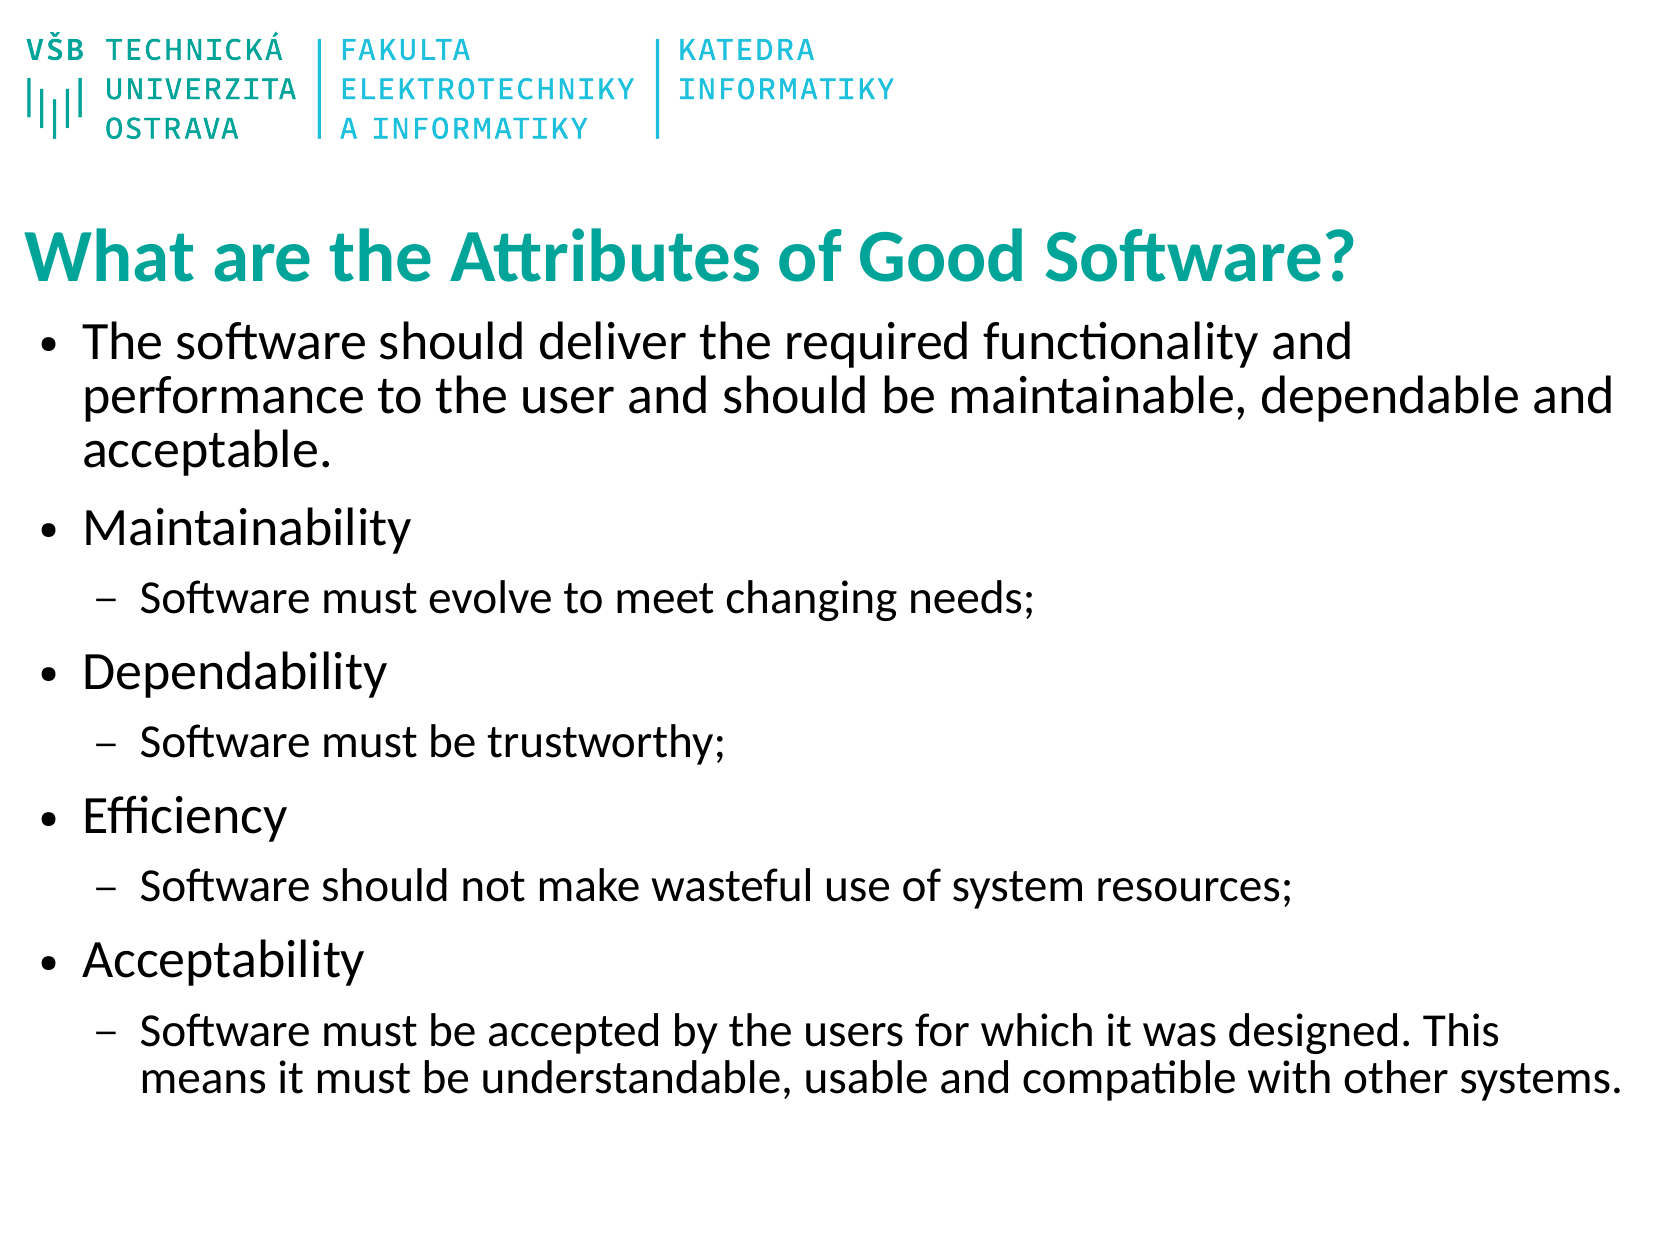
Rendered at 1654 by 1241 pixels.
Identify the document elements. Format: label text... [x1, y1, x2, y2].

picture [26, 31, 894, 139]
title What are the Attributes of Good Software? [24, 169, 1629, 301]
list The software should deliver the required functionality and performance to the user and should be maintainable, dependable and acceptable. Maintainability Software must evolve to meet changing needs; Dependability Software must be trustworthy; Efficiency Software should not make wasteful use of system resources; Acceptability Software must be accepted by the users for which it was designed. This means it must be understandable, usable and compatible with other systems. [24, 318, 1629, 1146]
